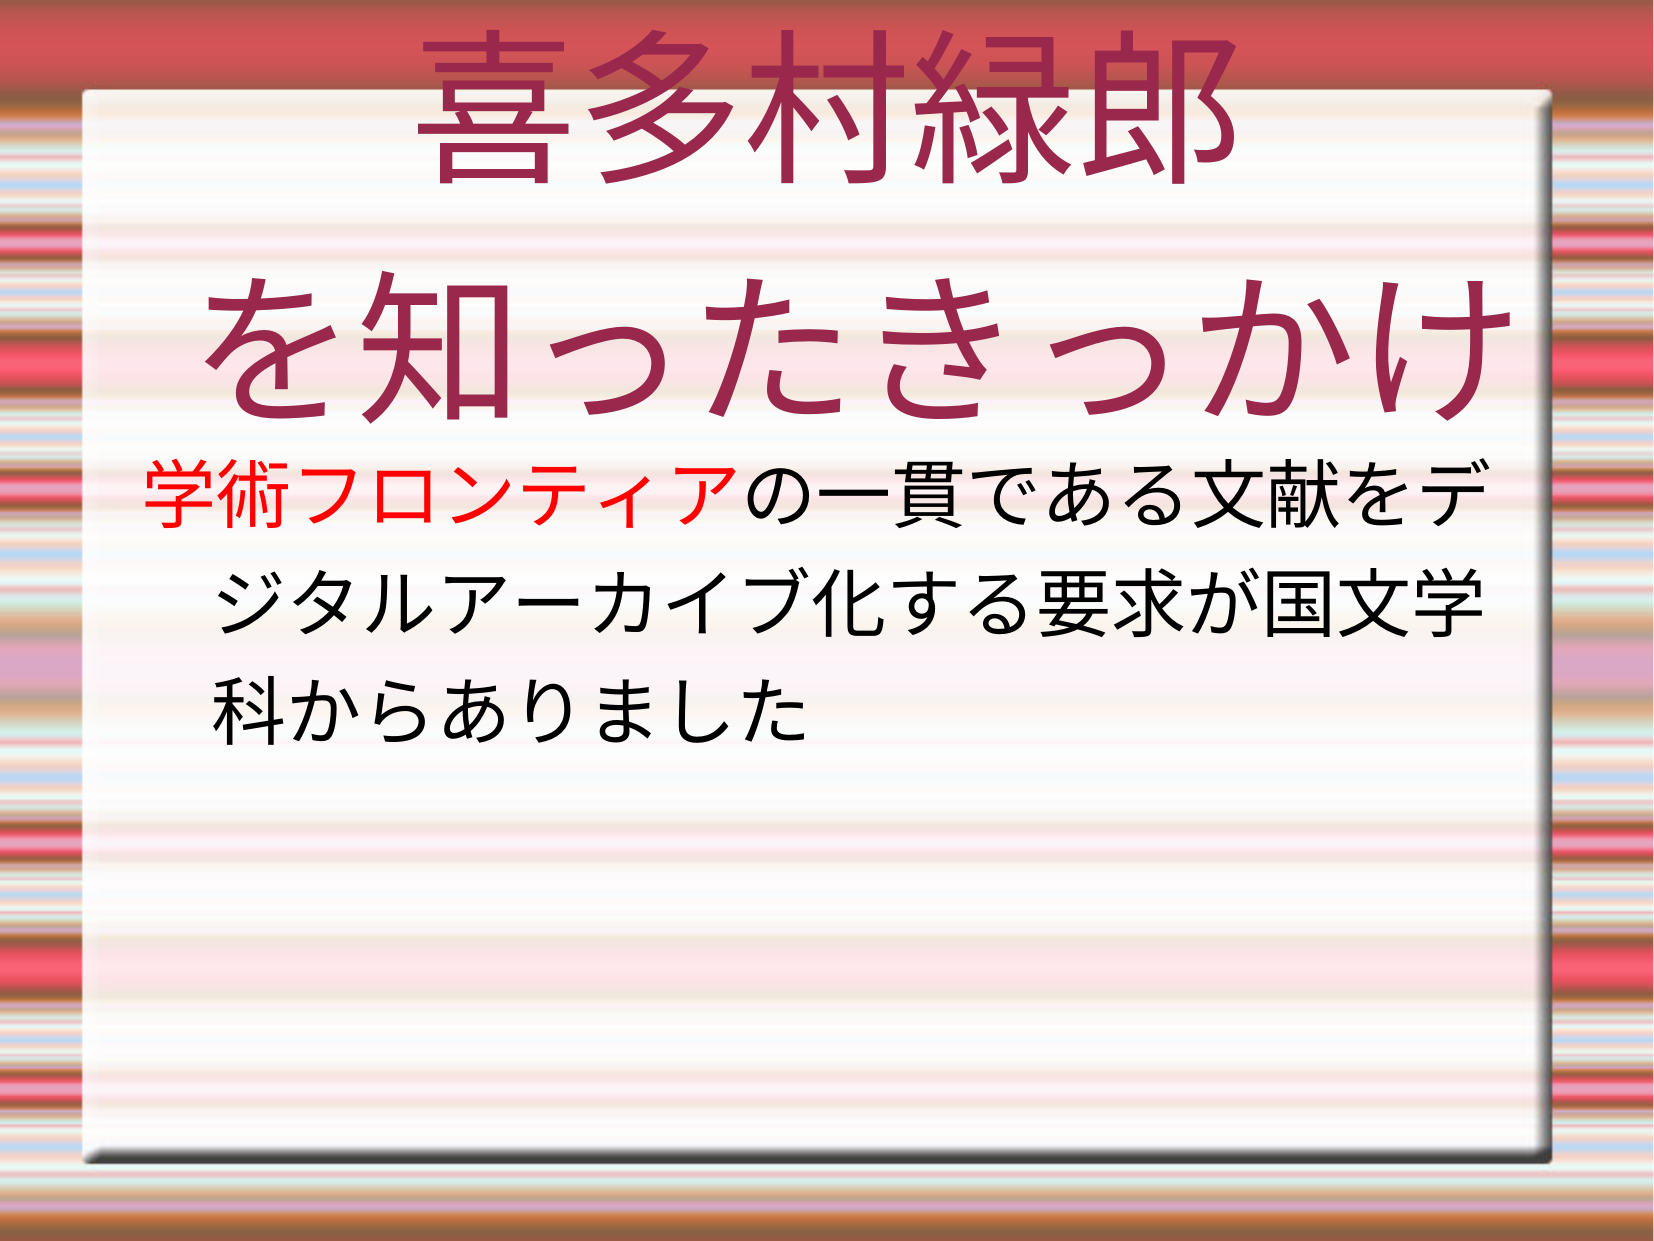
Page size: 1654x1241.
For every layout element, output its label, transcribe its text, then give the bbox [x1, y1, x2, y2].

list 学術フロンティアの一貫である文献をデジタルアーカイブ化する要求が国文学科からありました [129, 435, 1511, 1218]
title 喜多村緑郎 を知ったきっかけ [121, 51, 1534, 386]
picture [0, 0, 1654, 1241]
